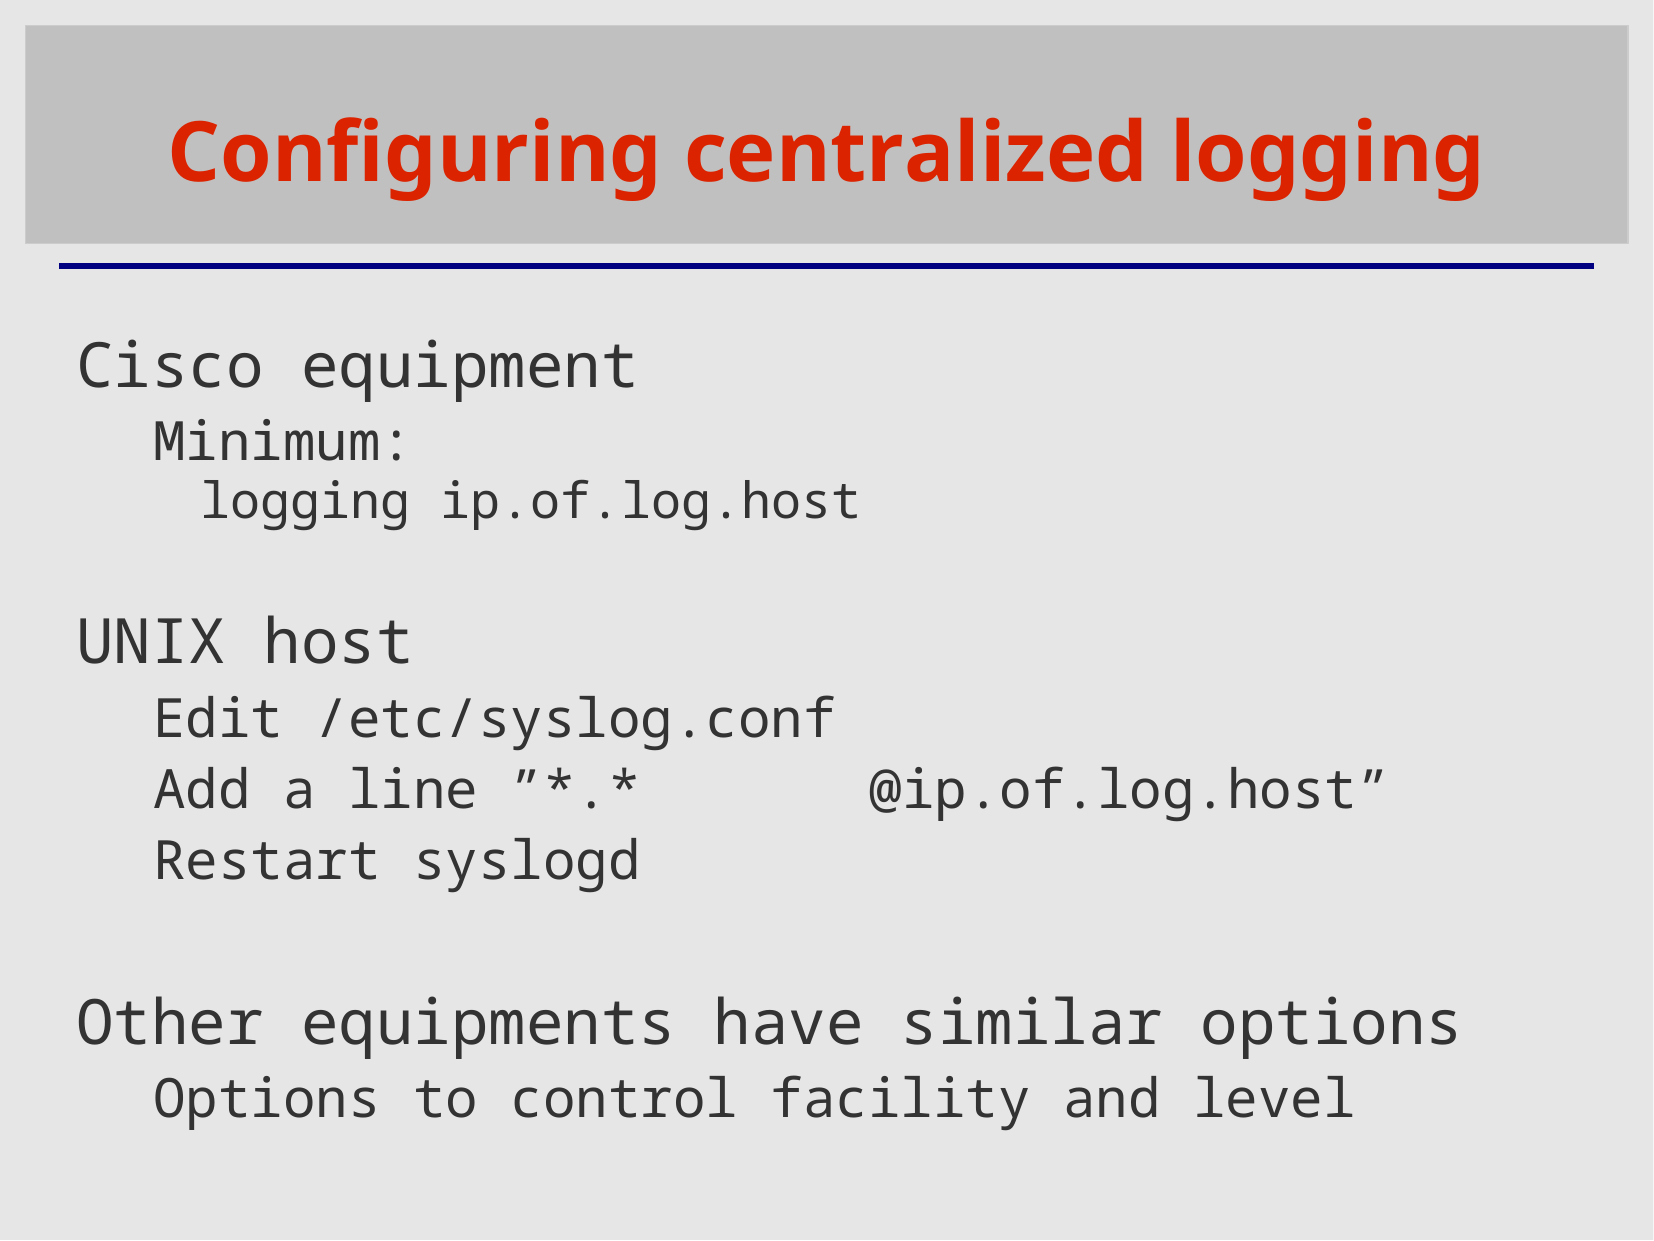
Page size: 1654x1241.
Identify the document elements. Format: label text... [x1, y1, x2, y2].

title Configuring centralized logging [121, 46, 1534, 253]
list Cisco equipment Minimum: logging ip.of.log.host UNIX host Edit /etc/syslog.conf Add a line ”*.* @ip.of.log.host” Restart syslogd Other equipments have similar options Options to control facility and level [59, 322, 1594, 1117]
